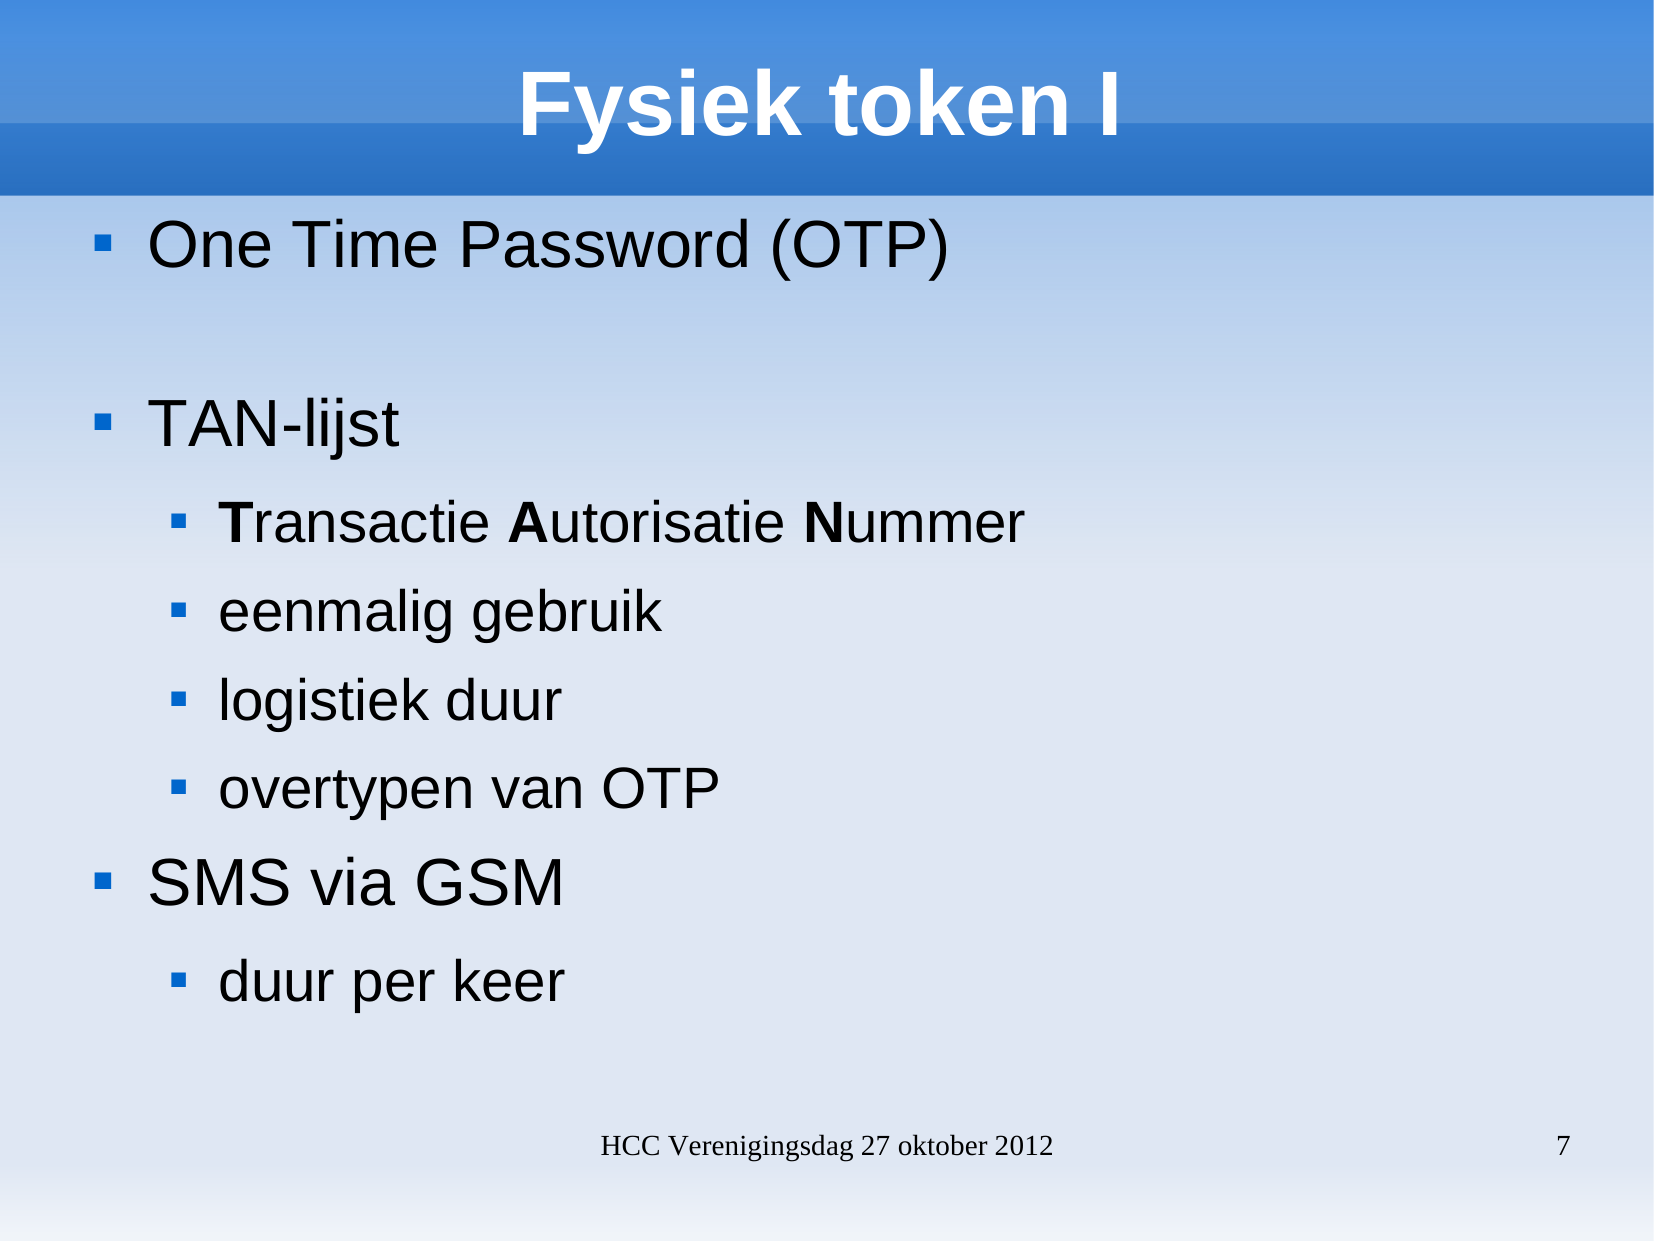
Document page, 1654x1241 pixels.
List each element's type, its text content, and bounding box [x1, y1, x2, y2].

title Fysiek token I [76, 7, 1565, 200]
picture [0, 0, 1654, 1241]
list One Time Password (OTP) TAN-lijst Transactie Autorisatie Nummer eenmalig gebruik logistiek duur overtypen van OTP SMS via GSM duur per keer [76, 206, 1565, 1188]
